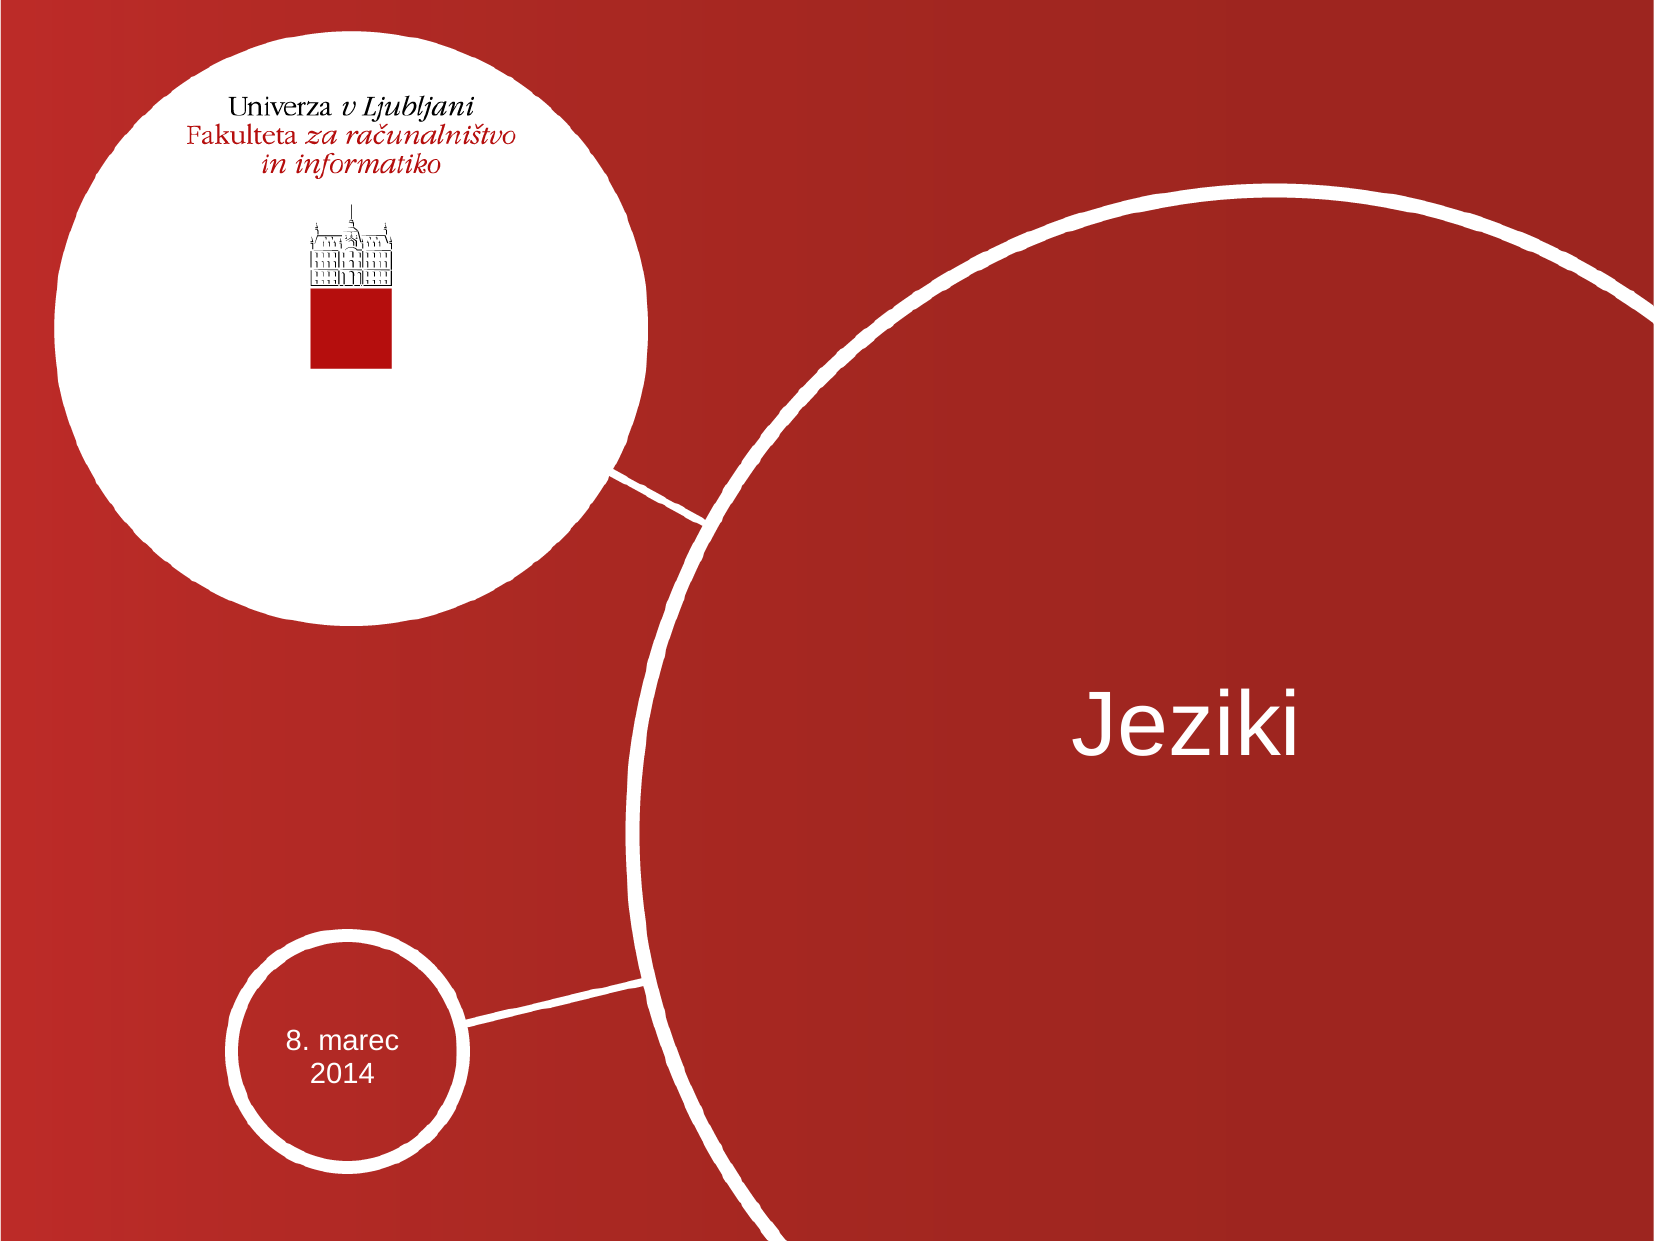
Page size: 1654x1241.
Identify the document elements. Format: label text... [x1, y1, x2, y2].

subtitle Jeziki [803, 437, 1571, 1010]
text_box 8. marec 2014 [242, 980, 443, 1134]
picture [0, 0, 1654, 1241]
